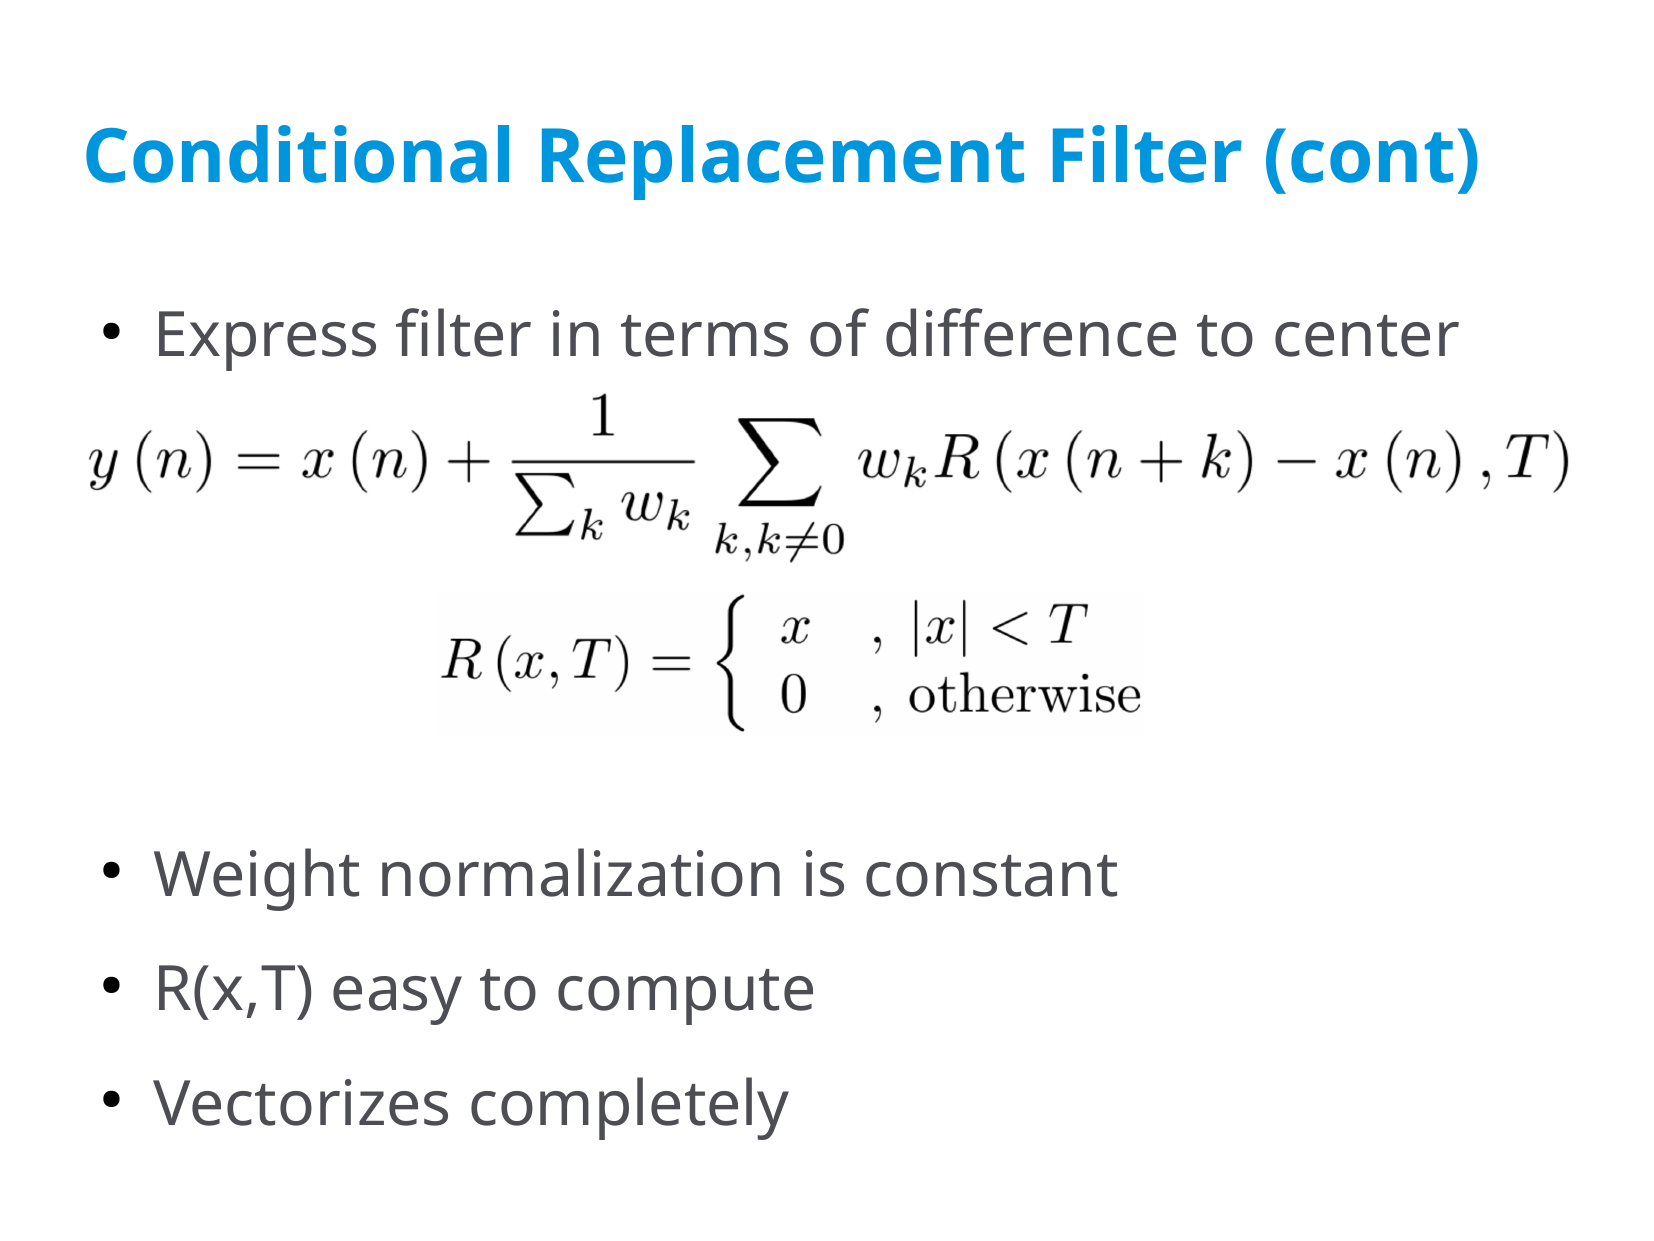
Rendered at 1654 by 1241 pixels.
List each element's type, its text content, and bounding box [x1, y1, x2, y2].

picture [82, 392, 1571, 565]
list Express filter in terms of difference to center Weight normalization is constant R(x,T) easy to compute Vectorizes completely [82, 290, 1571, 392]
list Express filter in terms of difference to center Weight normalization is constant R(x,T) easy to compute Vectorizes completely [82, 565, 1571, 1152]
picture [437, 590, 1146, 735]
title Conditional Replacement Filter (cont) [82, 49, 1571, 257]
